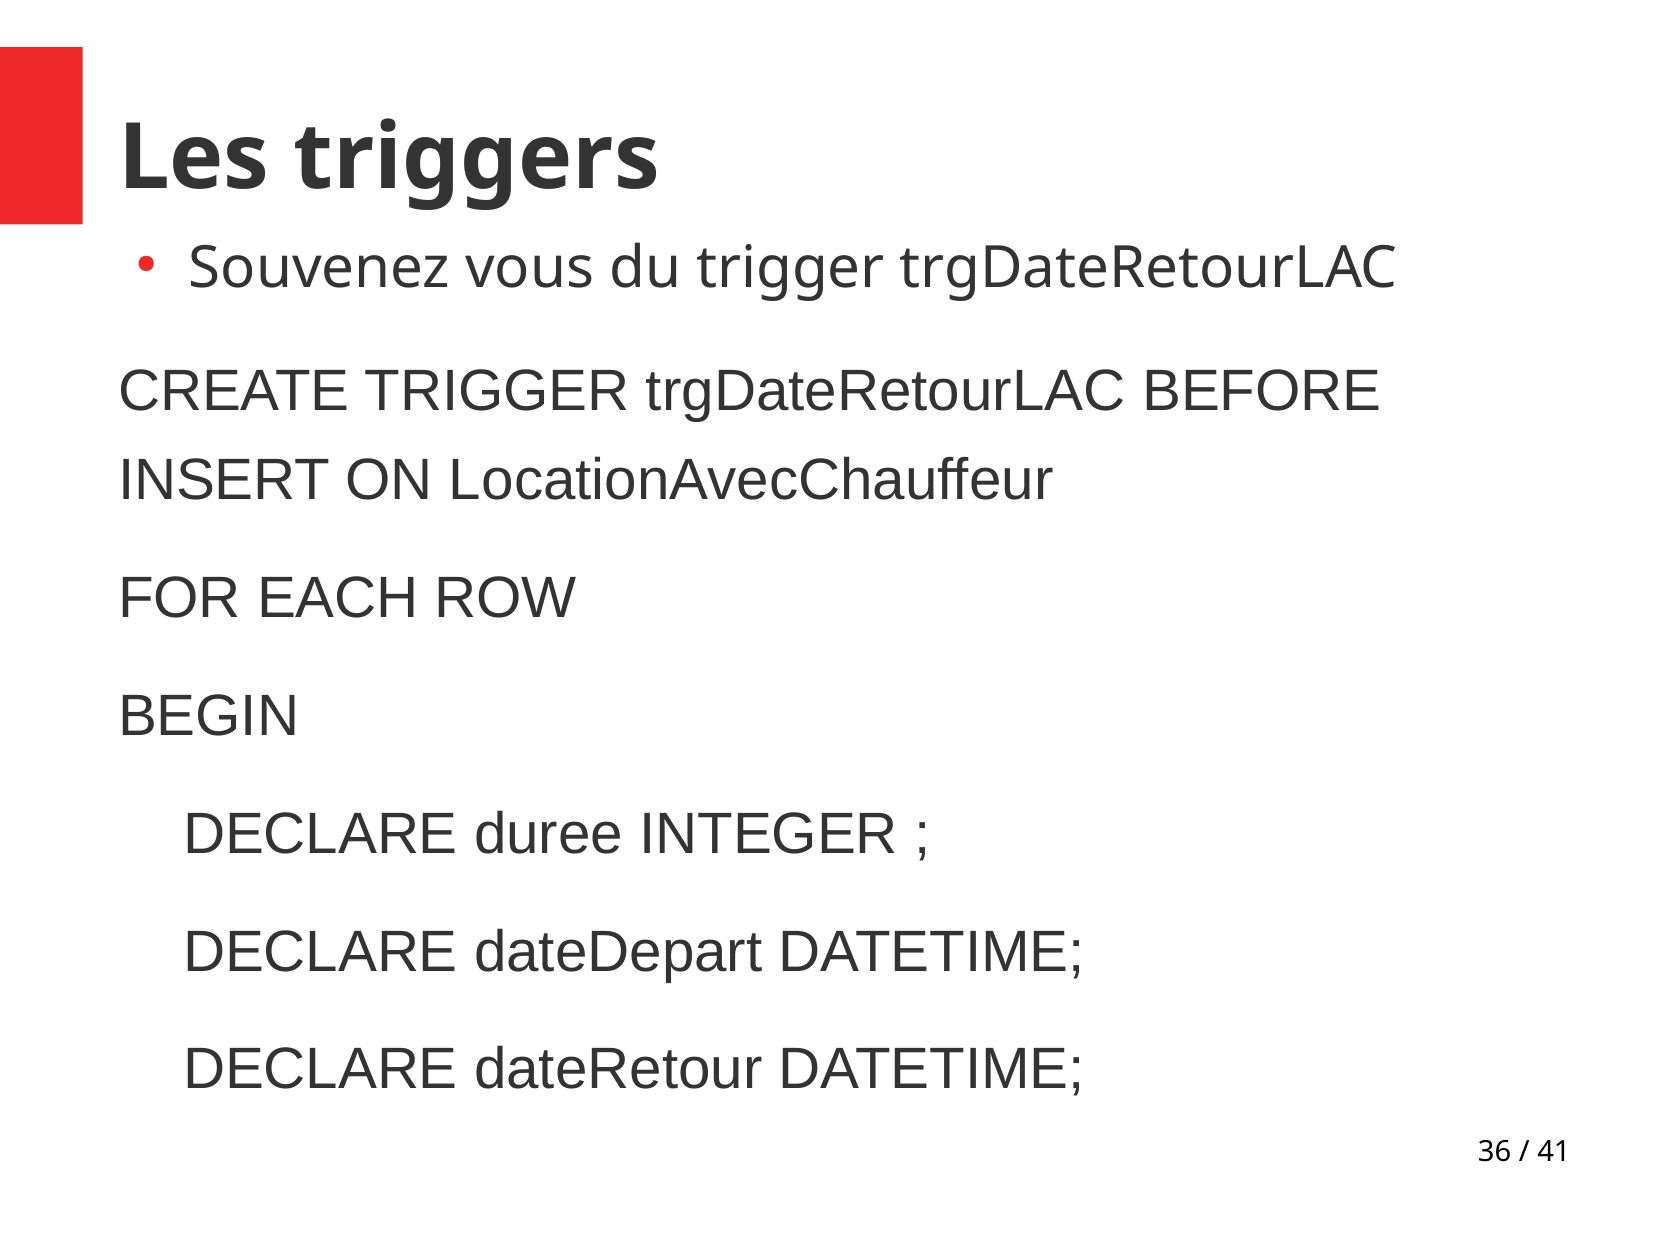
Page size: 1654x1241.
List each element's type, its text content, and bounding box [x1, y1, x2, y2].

title Les triggers [118, 49, 1571, 257]
list Souvenez vous du trigger trgDateRetourLAC CREATE TRIGGER trgDateRetourLAC BEFORE INSERT ON LocationAvecChauffeur FOR EACH ROW BEGIN DECLARE duree INTEGER ; DECLARE dateDepart DATETIME; DECLARE dateRetour DATETIME; [118, 225, 1536, 1146]
